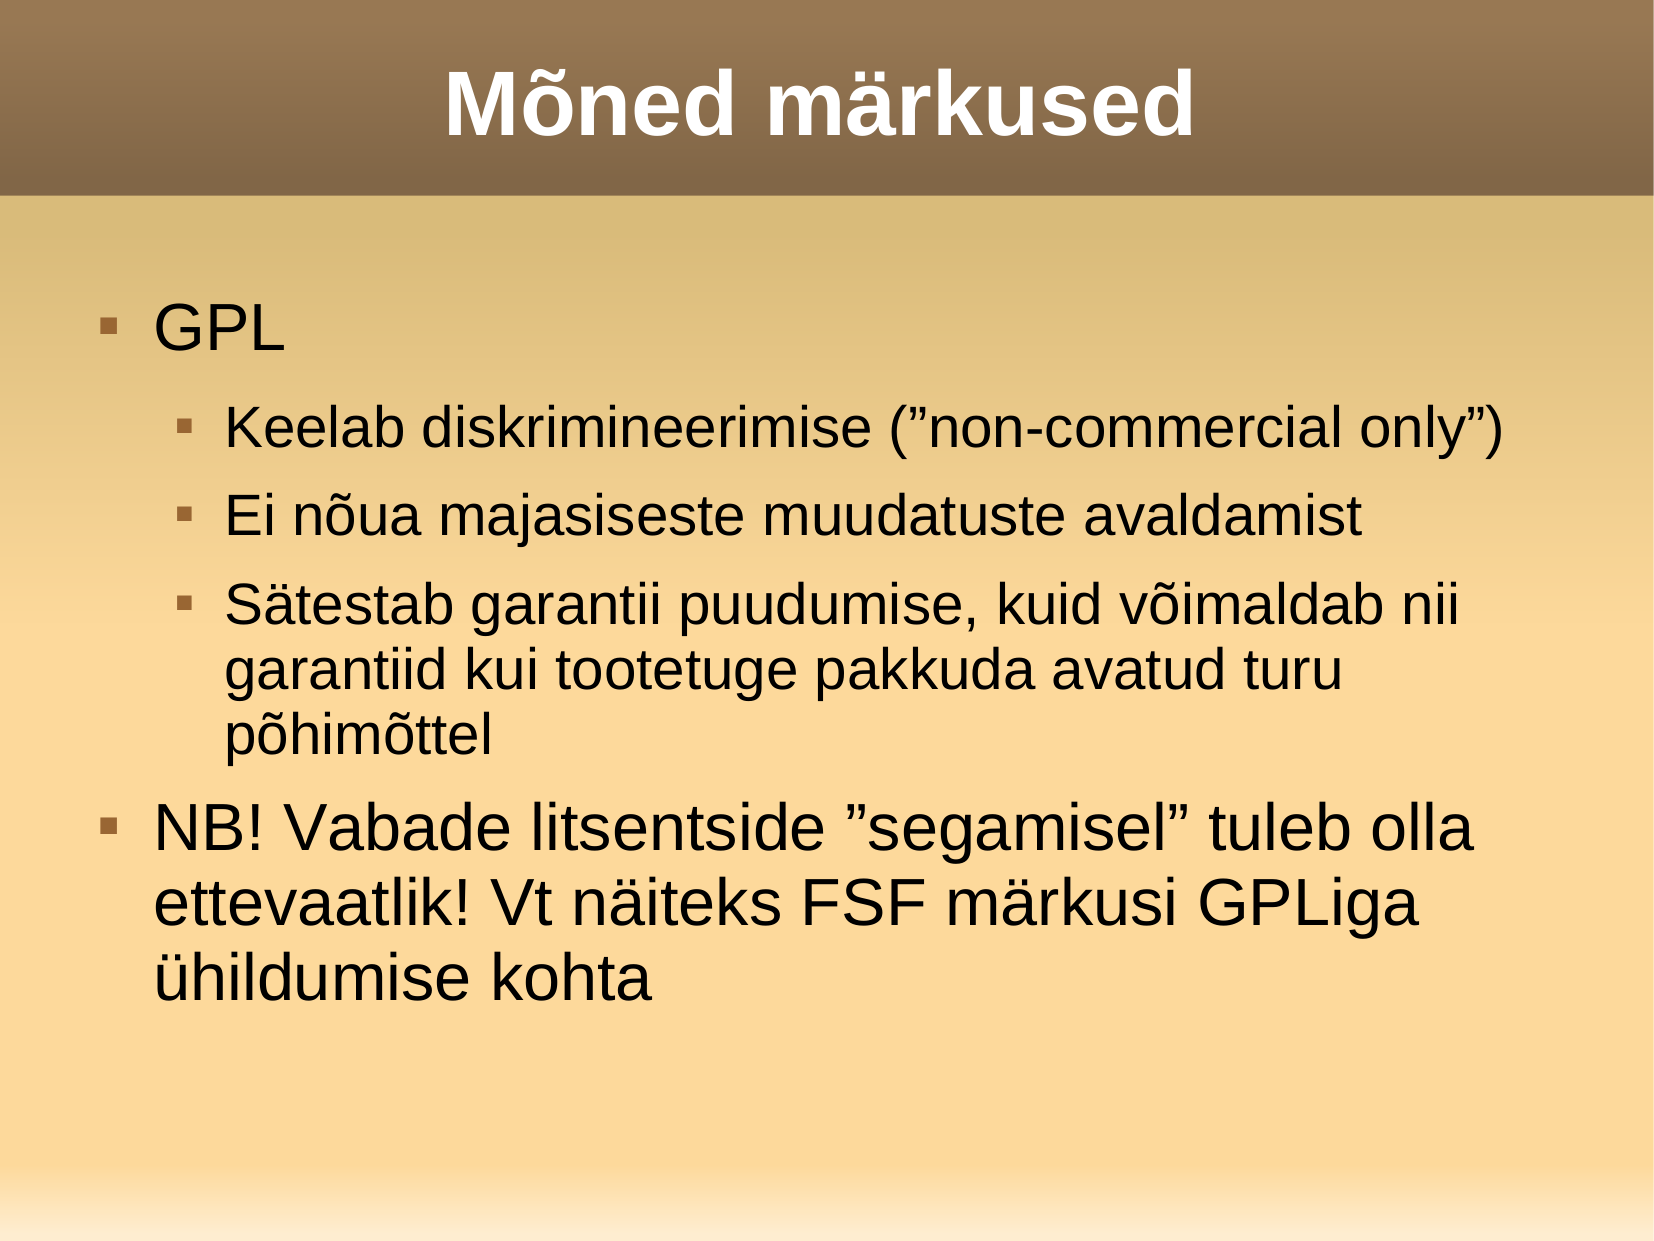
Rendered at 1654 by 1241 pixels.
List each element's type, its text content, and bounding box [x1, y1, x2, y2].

list GPL Keelab diskrimineerimise (”non-commercial only”) Ei nõua majasiseste muudatuste avaldamist Sätestab garantii puudumise, kuid võimaldab nii garantiid kui tootetuge pakkuda avatud turu põhimõttel NB! Vabade litsentside ”segamisel” tuleb olla ettevaatlik! Vt näiteks FSF märkusi GPLiga ühildumise kohta [82, 290, 1571, 1094]
title Mõned märkused [76, 7, 1565, 200]
picture [0, 0, 1654, 1241]
